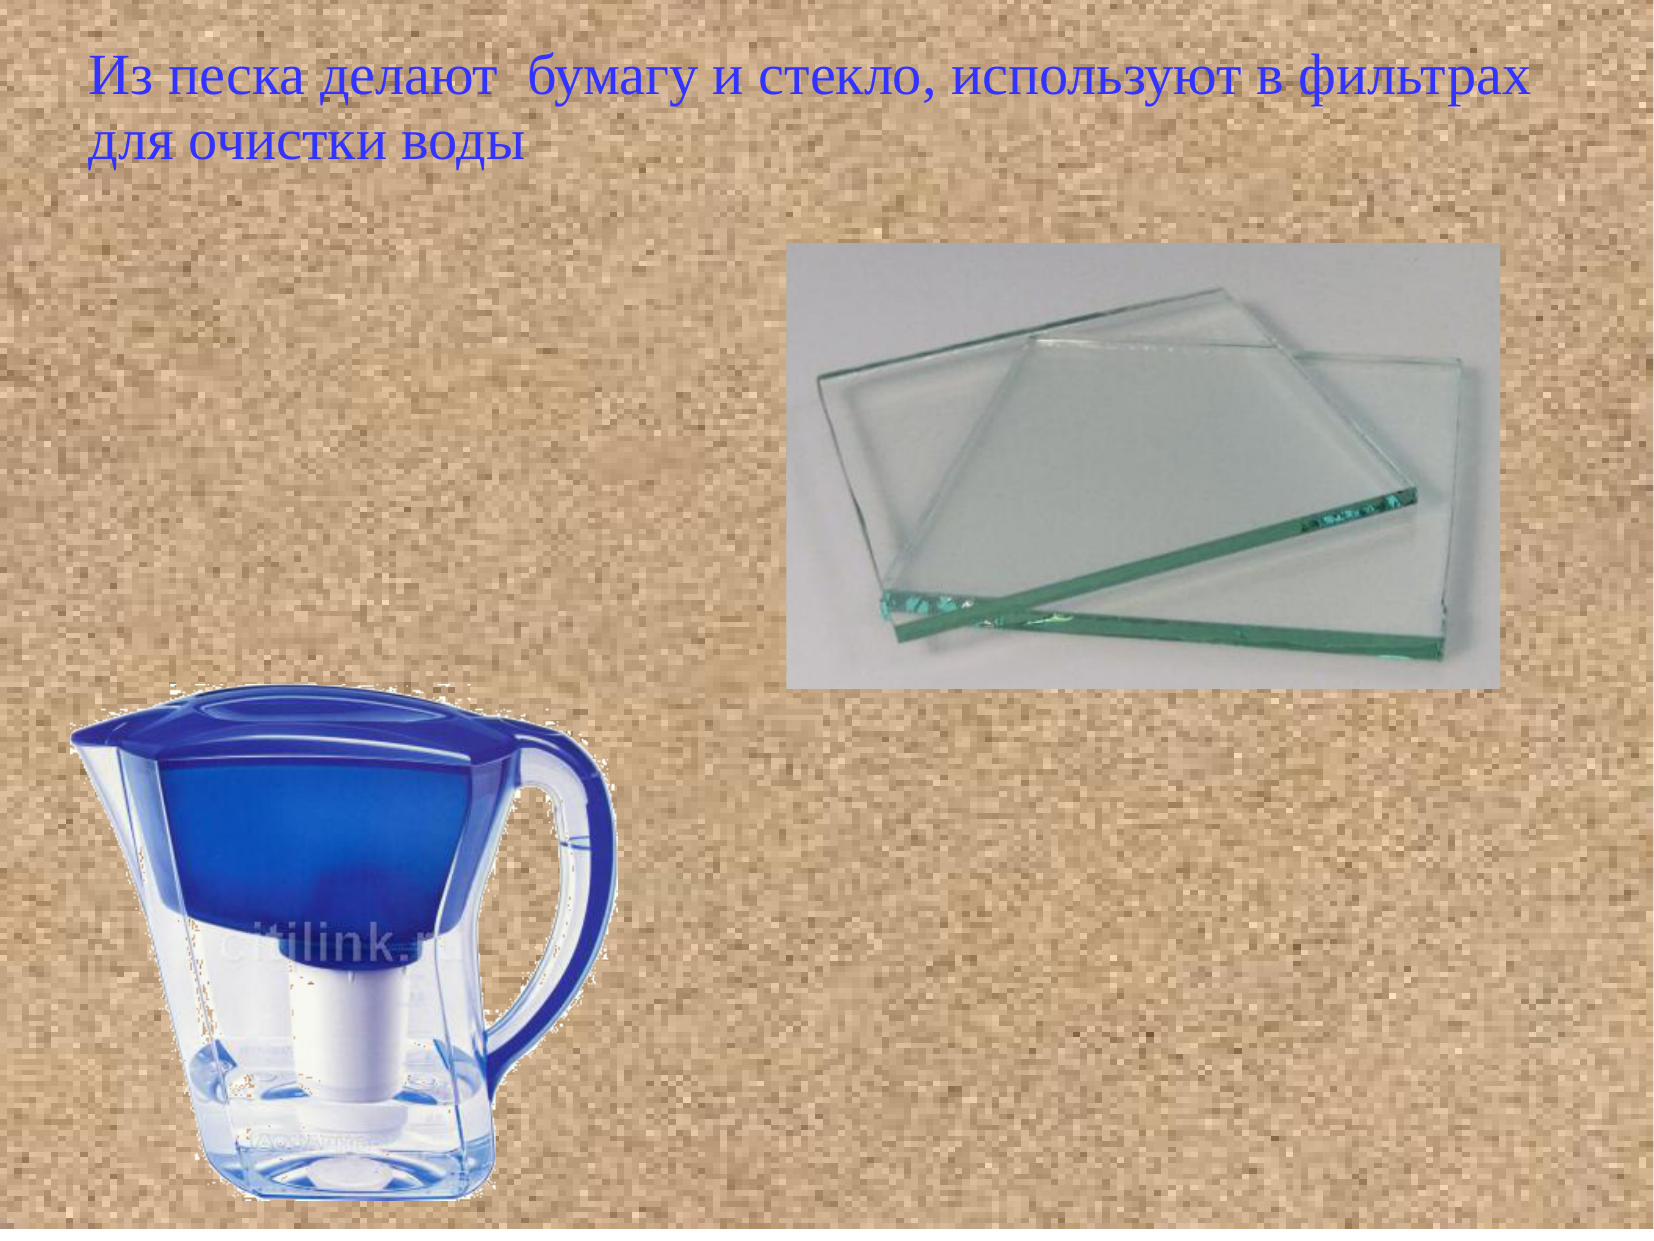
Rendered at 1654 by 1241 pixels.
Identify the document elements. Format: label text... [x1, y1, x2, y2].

picture [0, 0, 1654, 1229]
text_box Из песка делают бумагу и стекло, используют в фильтрах для очистки воды [73, 35, 1584, 249]
